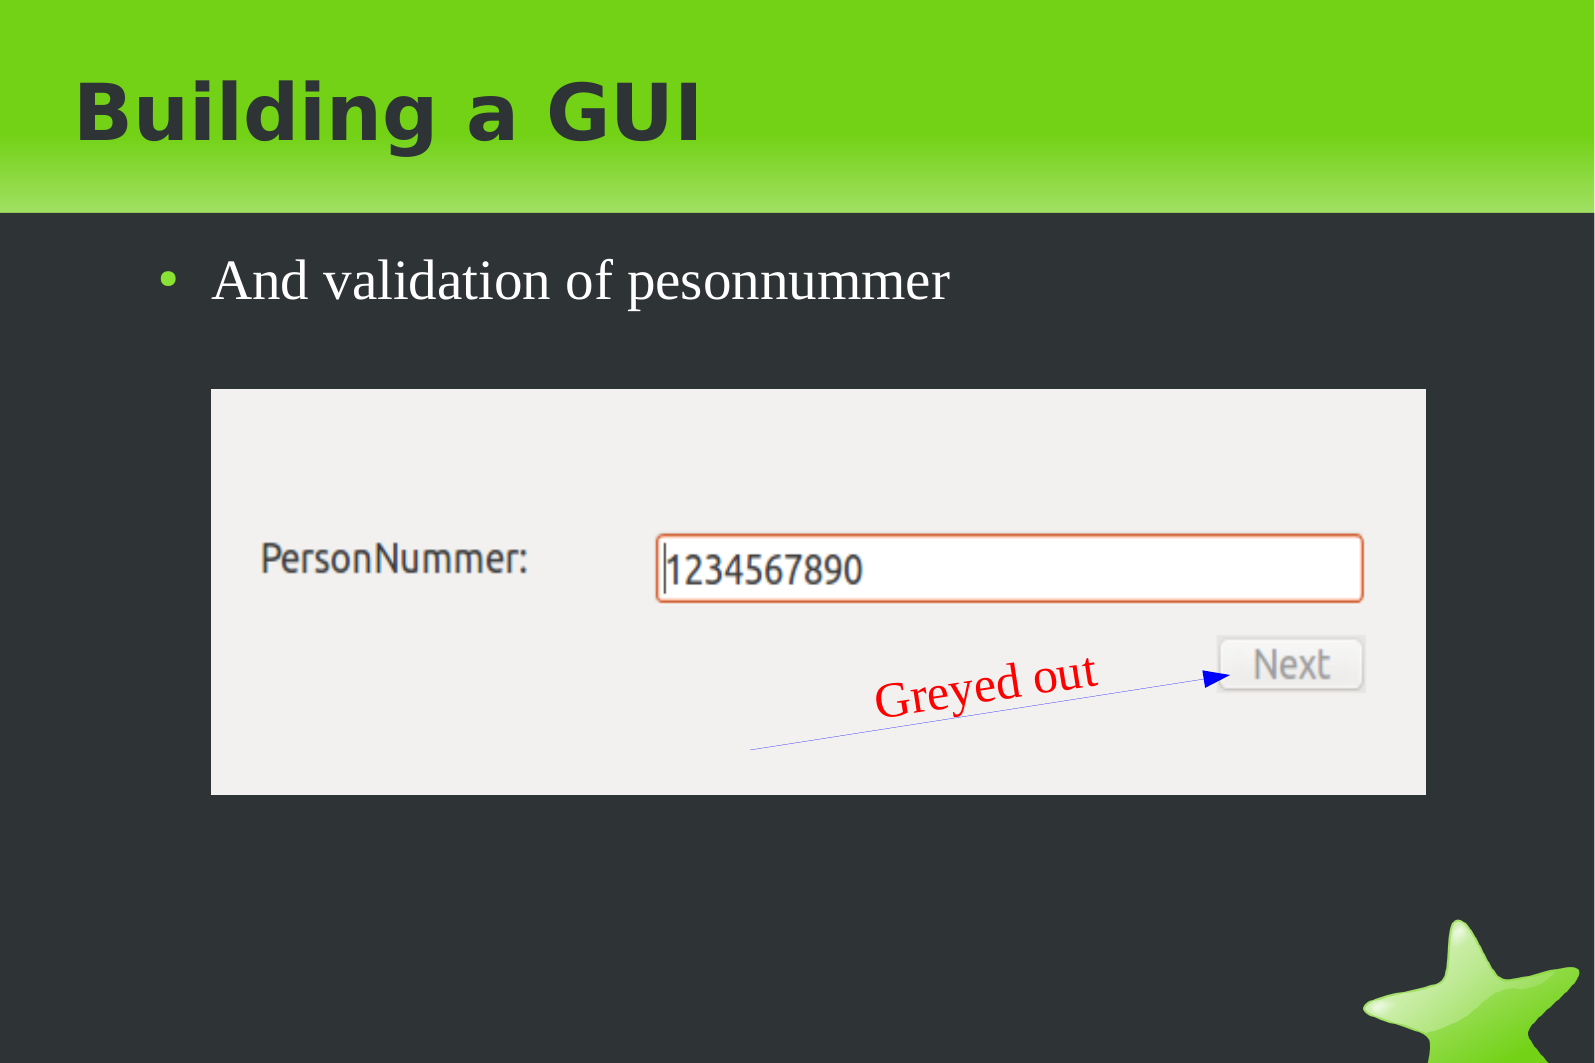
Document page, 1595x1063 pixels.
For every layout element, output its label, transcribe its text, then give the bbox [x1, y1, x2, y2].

title Building a GUI [74, 25, 1510, 203]
list And validation of pesonnummer [79, 248, 1515, 951]
picture [0, 0, 1595, 1063]
